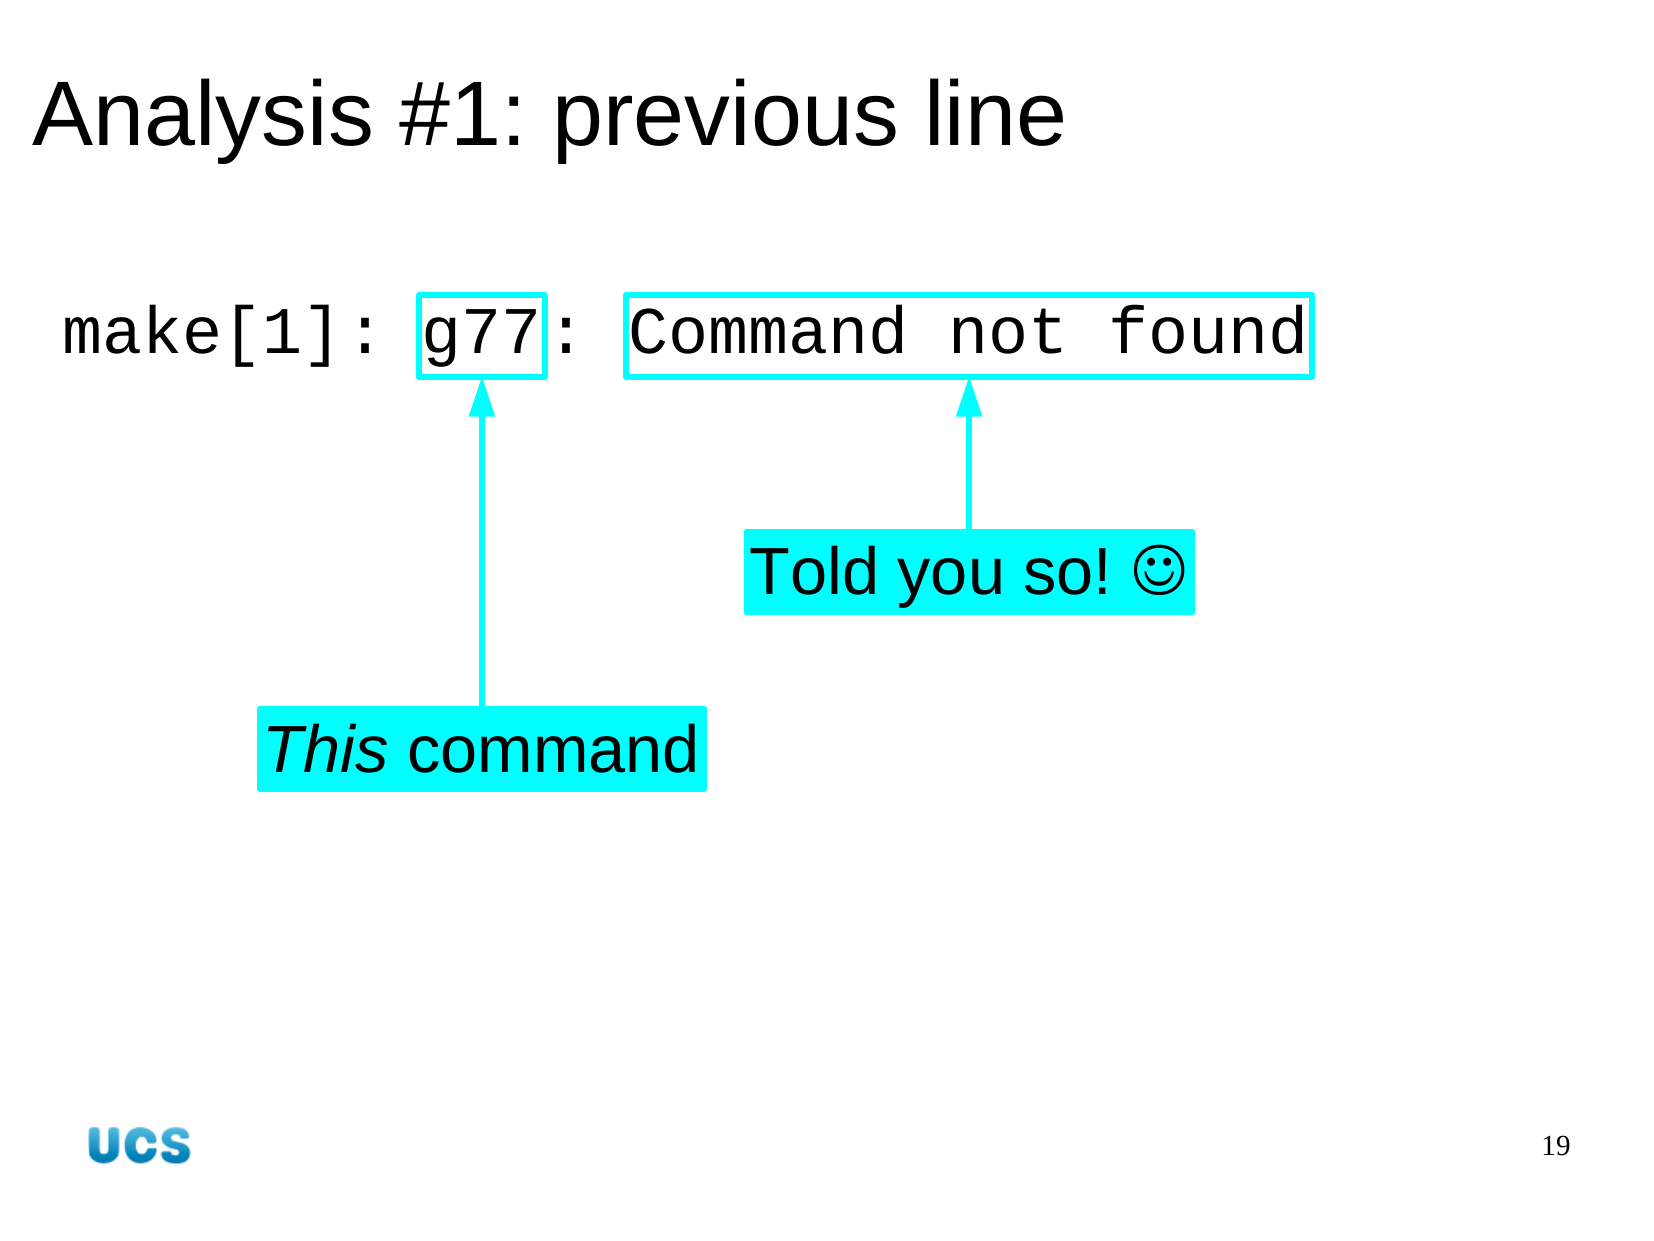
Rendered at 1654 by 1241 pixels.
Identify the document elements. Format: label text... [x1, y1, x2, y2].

text_box Command not found [626, 295, 1313, 377]
text_box Told you so! ☺ [746, 531, 1192, 613]
text_box Analysis #1: previous line [29, 59, 1072, 168]
text_box This command [259, 708, 705, 790]
text_box : [548, 295, 590, 377]
text_box g77 [418, 295, 545, 377]
text_box : [342, 295, 389, 377]
text_box make[1] [59, 295, 342, 377]
picture [88, 1126, 191, 1165]
